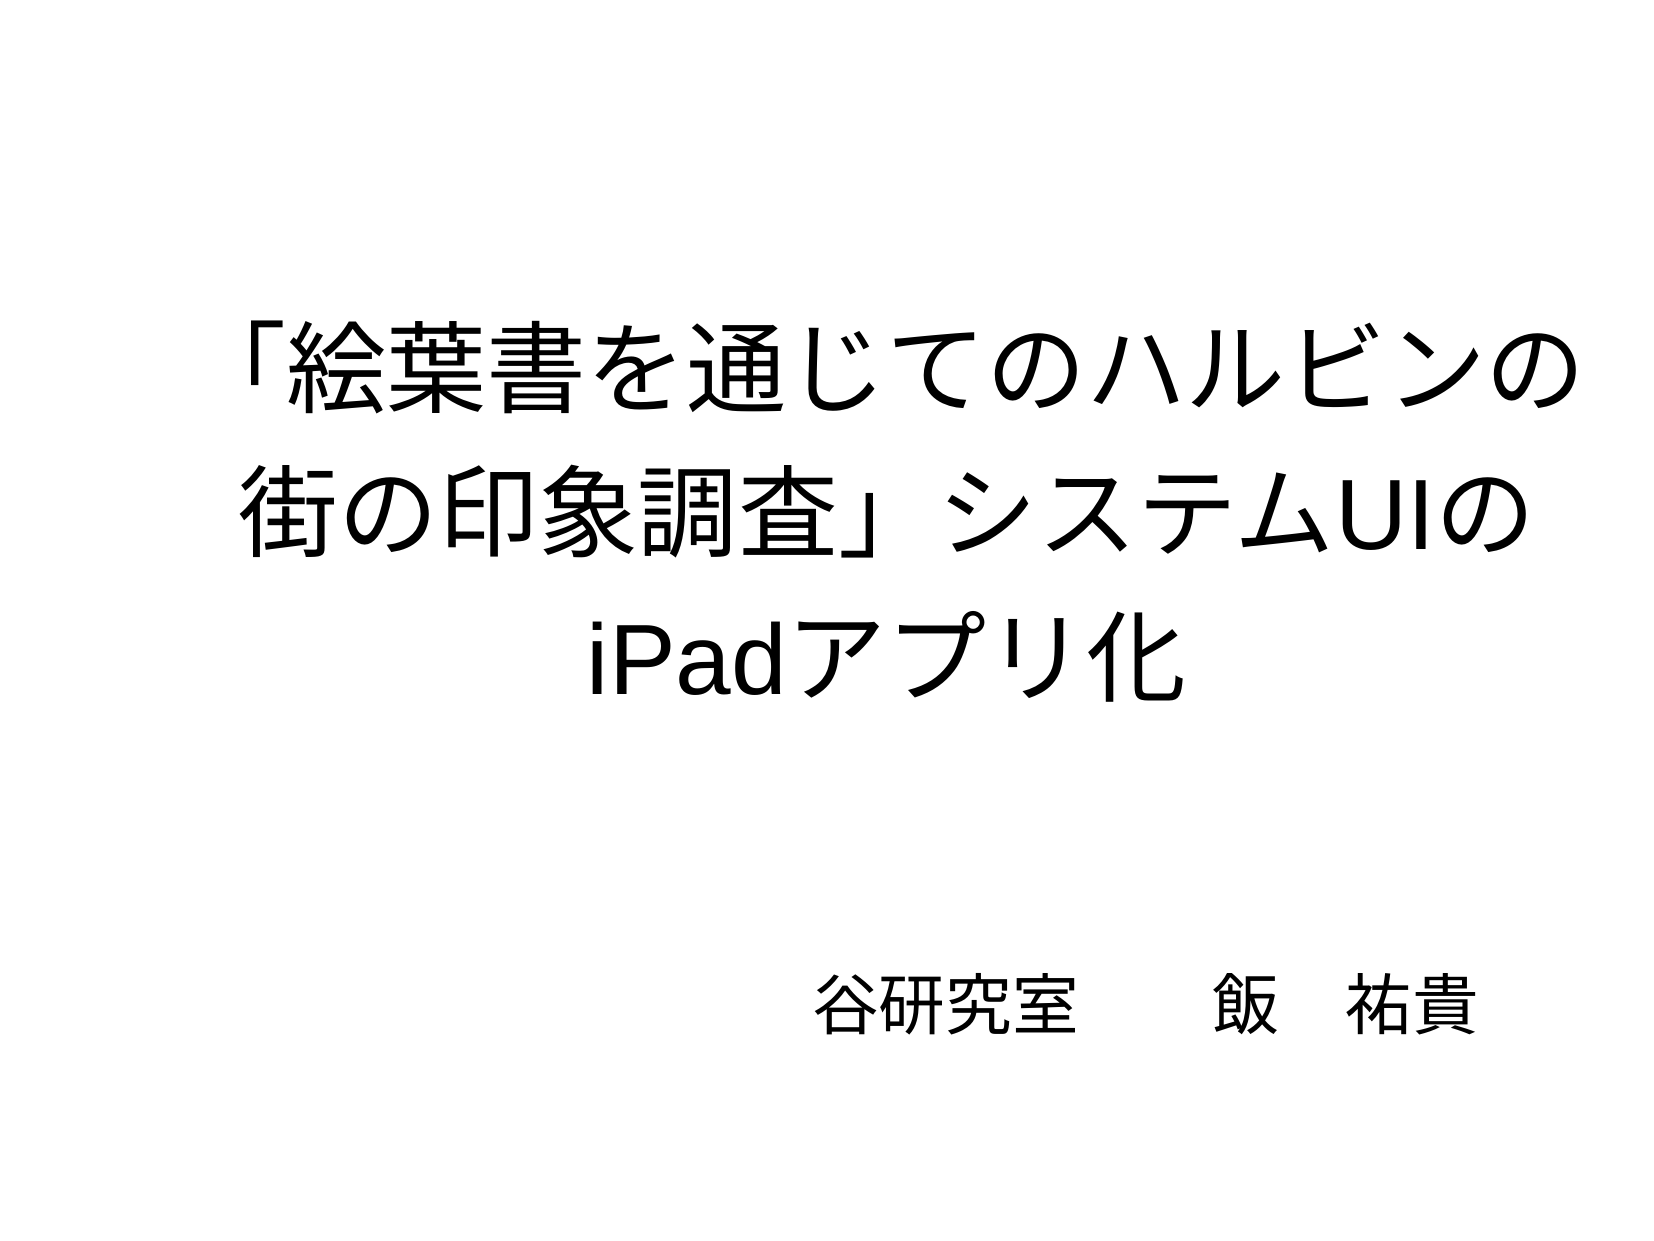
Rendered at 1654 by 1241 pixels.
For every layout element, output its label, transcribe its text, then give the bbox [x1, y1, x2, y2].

text_box 「絵葉書を通じてのハルビンの 街の印象調査」システムUIの iPadアプリ化 [171, 281, 1477, 621]
text_box 谷研究室 飯 祐貴 [797, 944, 1654, 1027]
